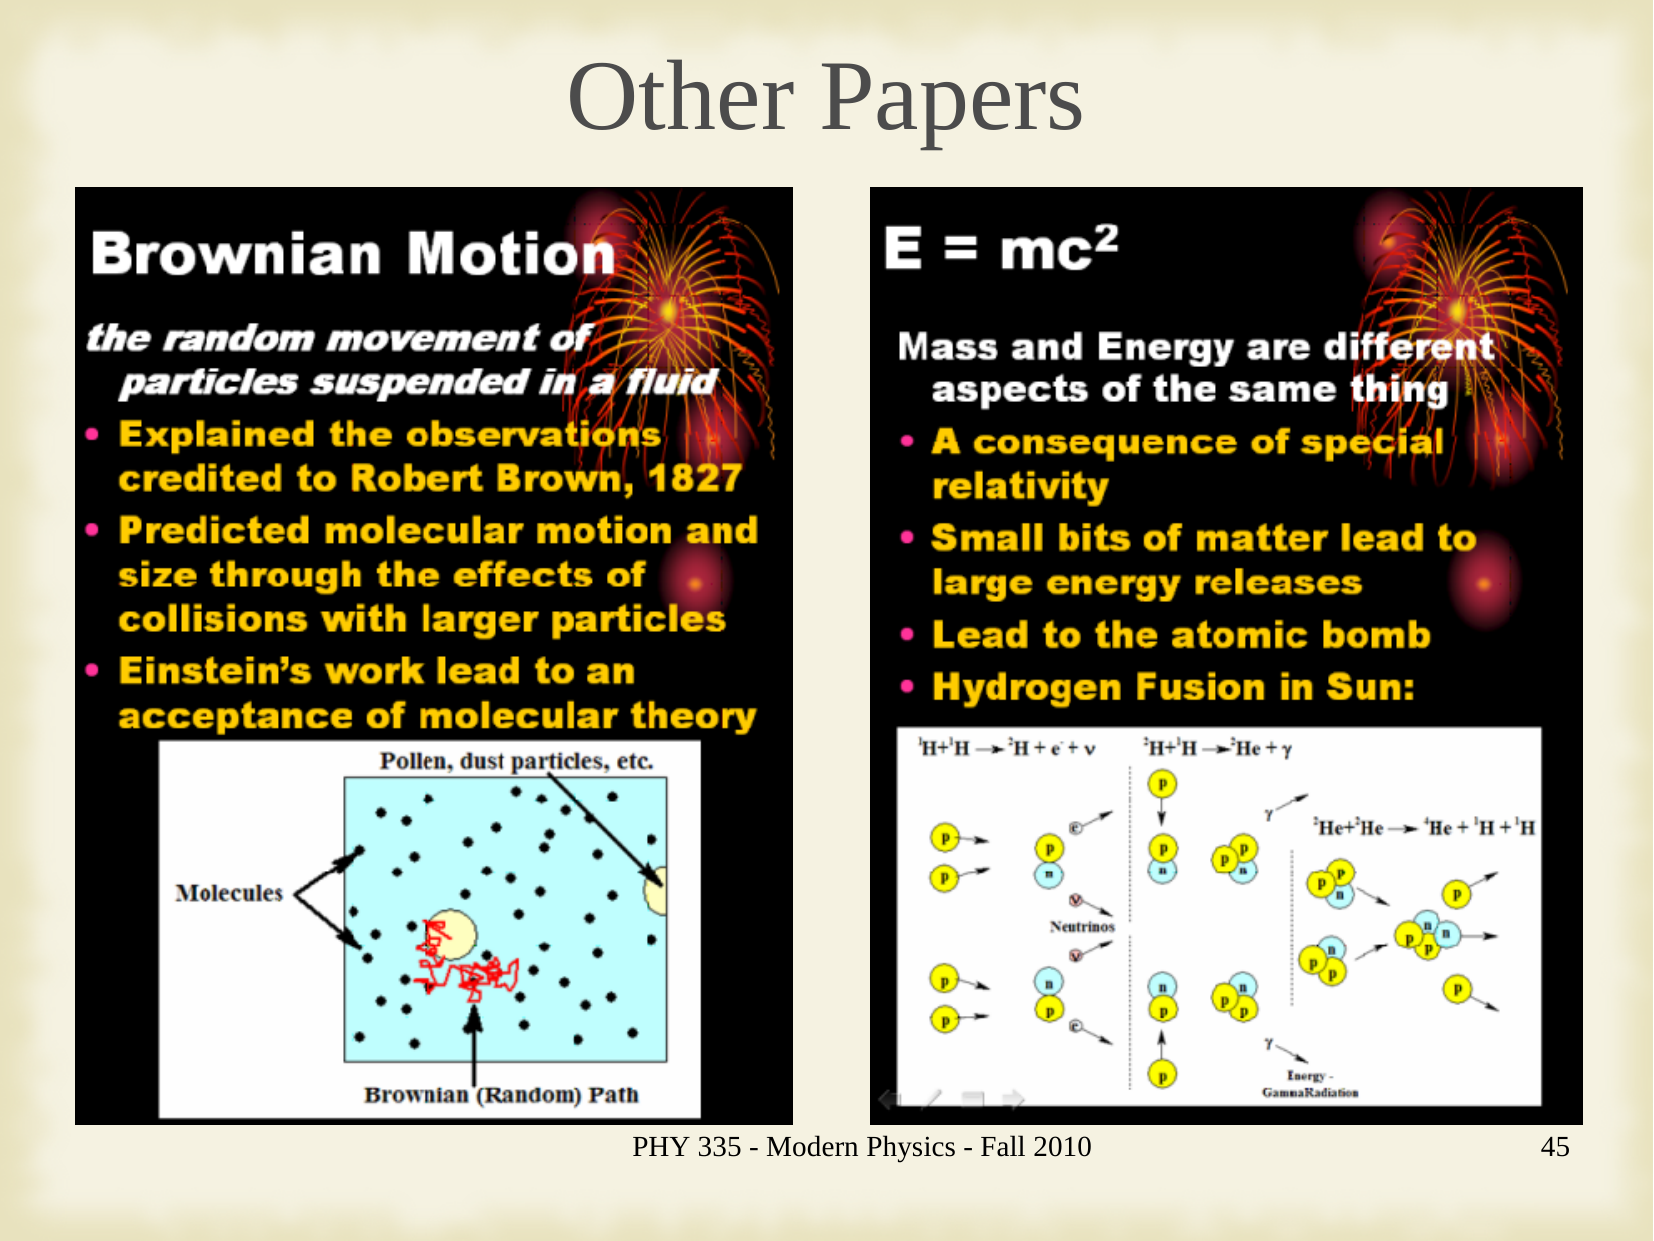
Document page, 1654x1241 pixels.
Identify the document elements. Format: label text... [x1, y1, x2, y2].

title Other Papers [82, 0, 1571, 193]
picture [0, 0, 1653, 1241]
